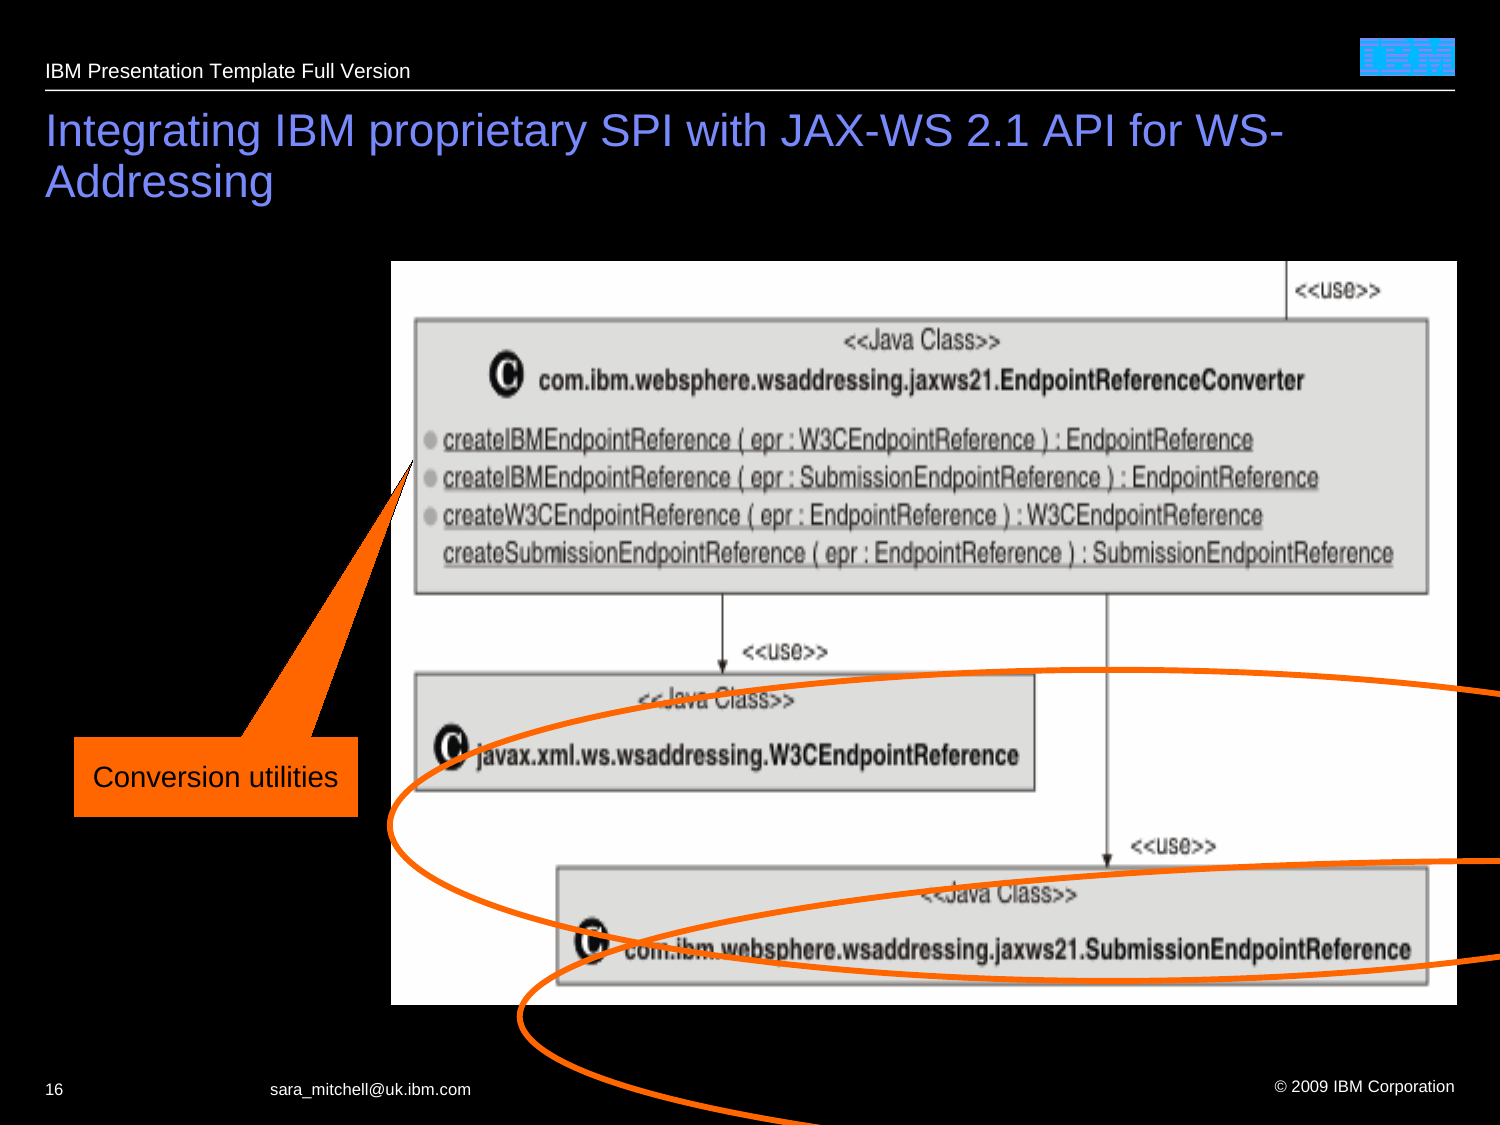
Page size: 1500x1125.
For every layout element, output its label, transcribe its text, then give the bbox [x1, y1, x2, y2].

text_box Conversion utilities [73, 460, 413, 818]
picture [393, 673, 1458, 939]
picture [526, 947, 1458, 1006]
picture [657, 865, 1458, 977]
text_box IBM Presentation Template Full Version [30, 37, 1306, 83]
picture [390, 260, 1458, 808]
title Integrating IBM proprietary SPI with JAX-WS 2.1 API for WS-Addressing [30, 97, 1456, 218]
picture [390, 843, 623, 1006]
